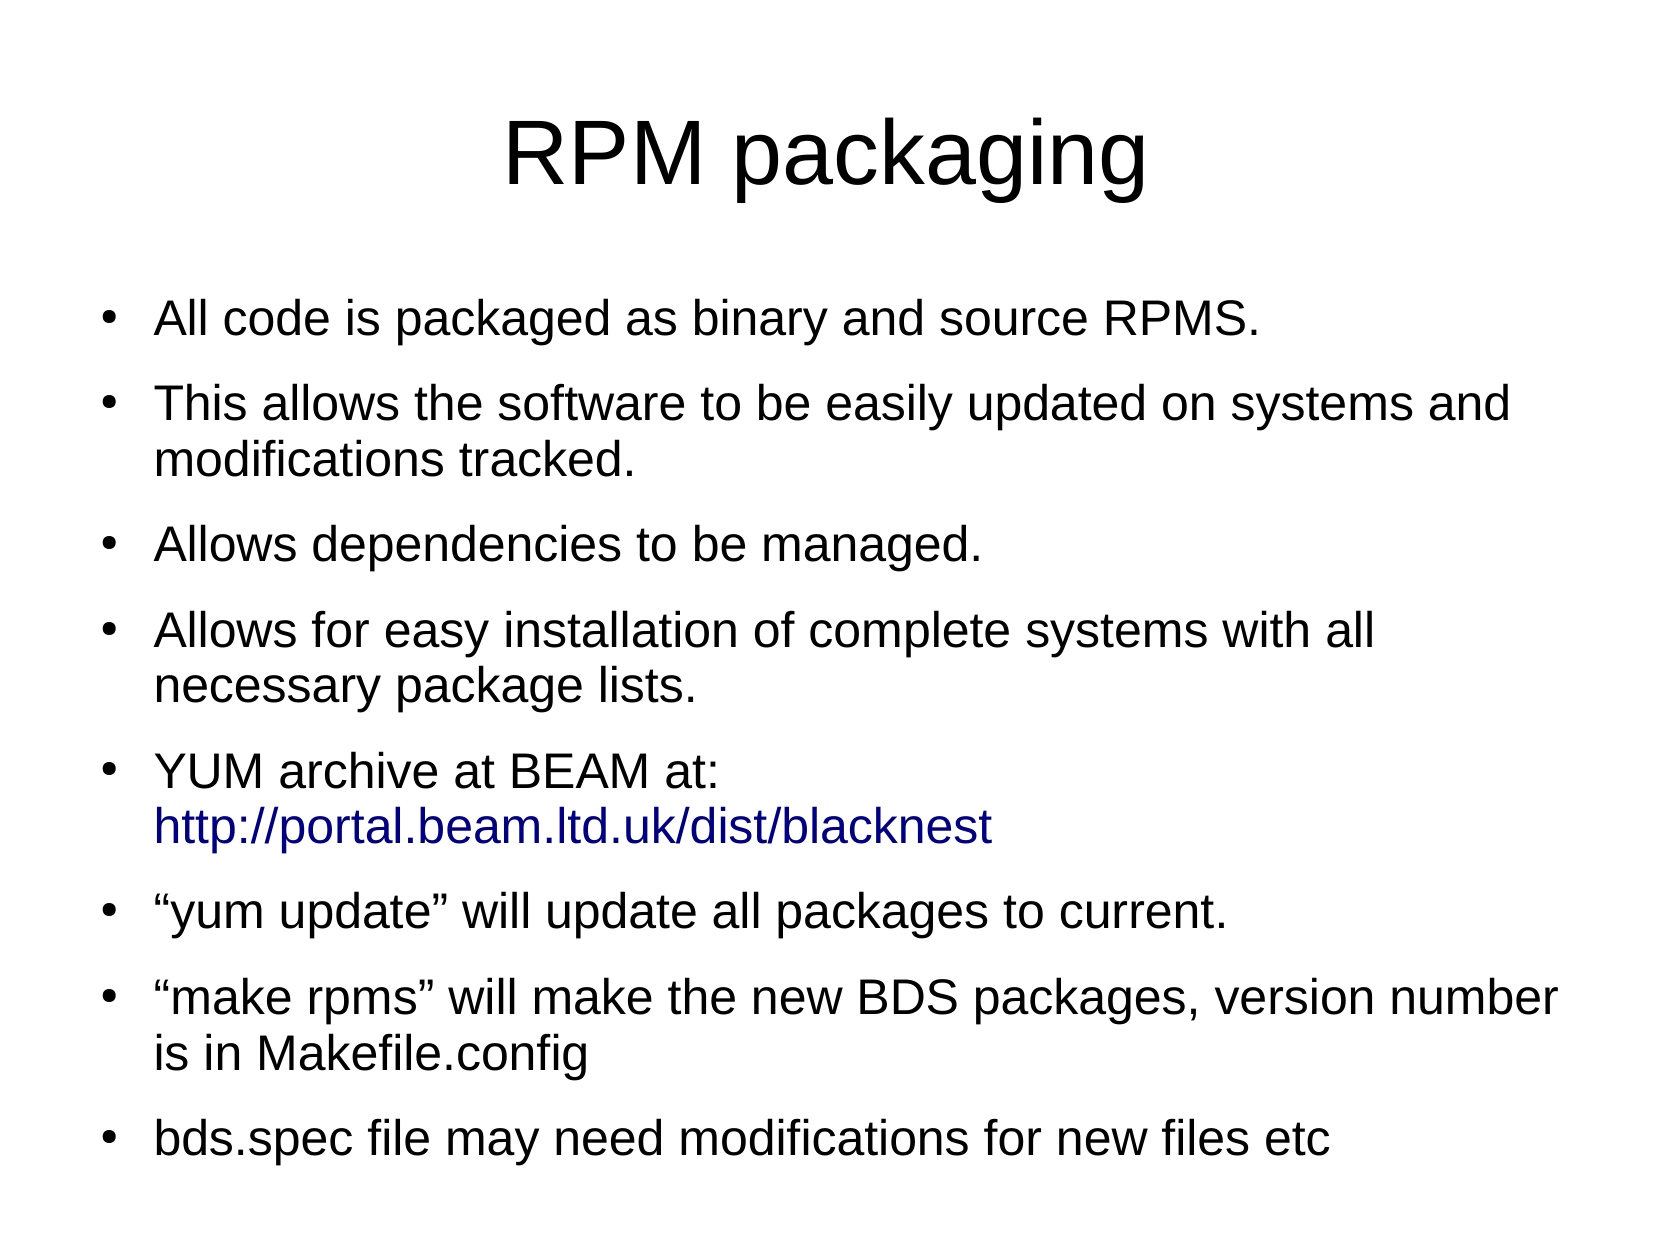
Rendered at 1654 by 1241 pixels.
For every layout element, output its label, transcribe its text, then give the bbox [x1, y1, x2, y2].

title RPM packaging [82, 56, 1571, 250]
list All code is packaged as binary and source RPMS. This allows the software to be easily updated on systems and modifications tracked. Allows dependencies to be managed. Allows for easy installation of complete systems with all necessary package lists. YUM archive at BEAM at: http://portal.beam.ltd.uk/dist/blacknest “yum update” will update all packages to current. “make rpms” will make the new BDS packages, version number is in Makefile.config bds.spec file may need modifications for new files etc [82, 290, 1571, 1166]
